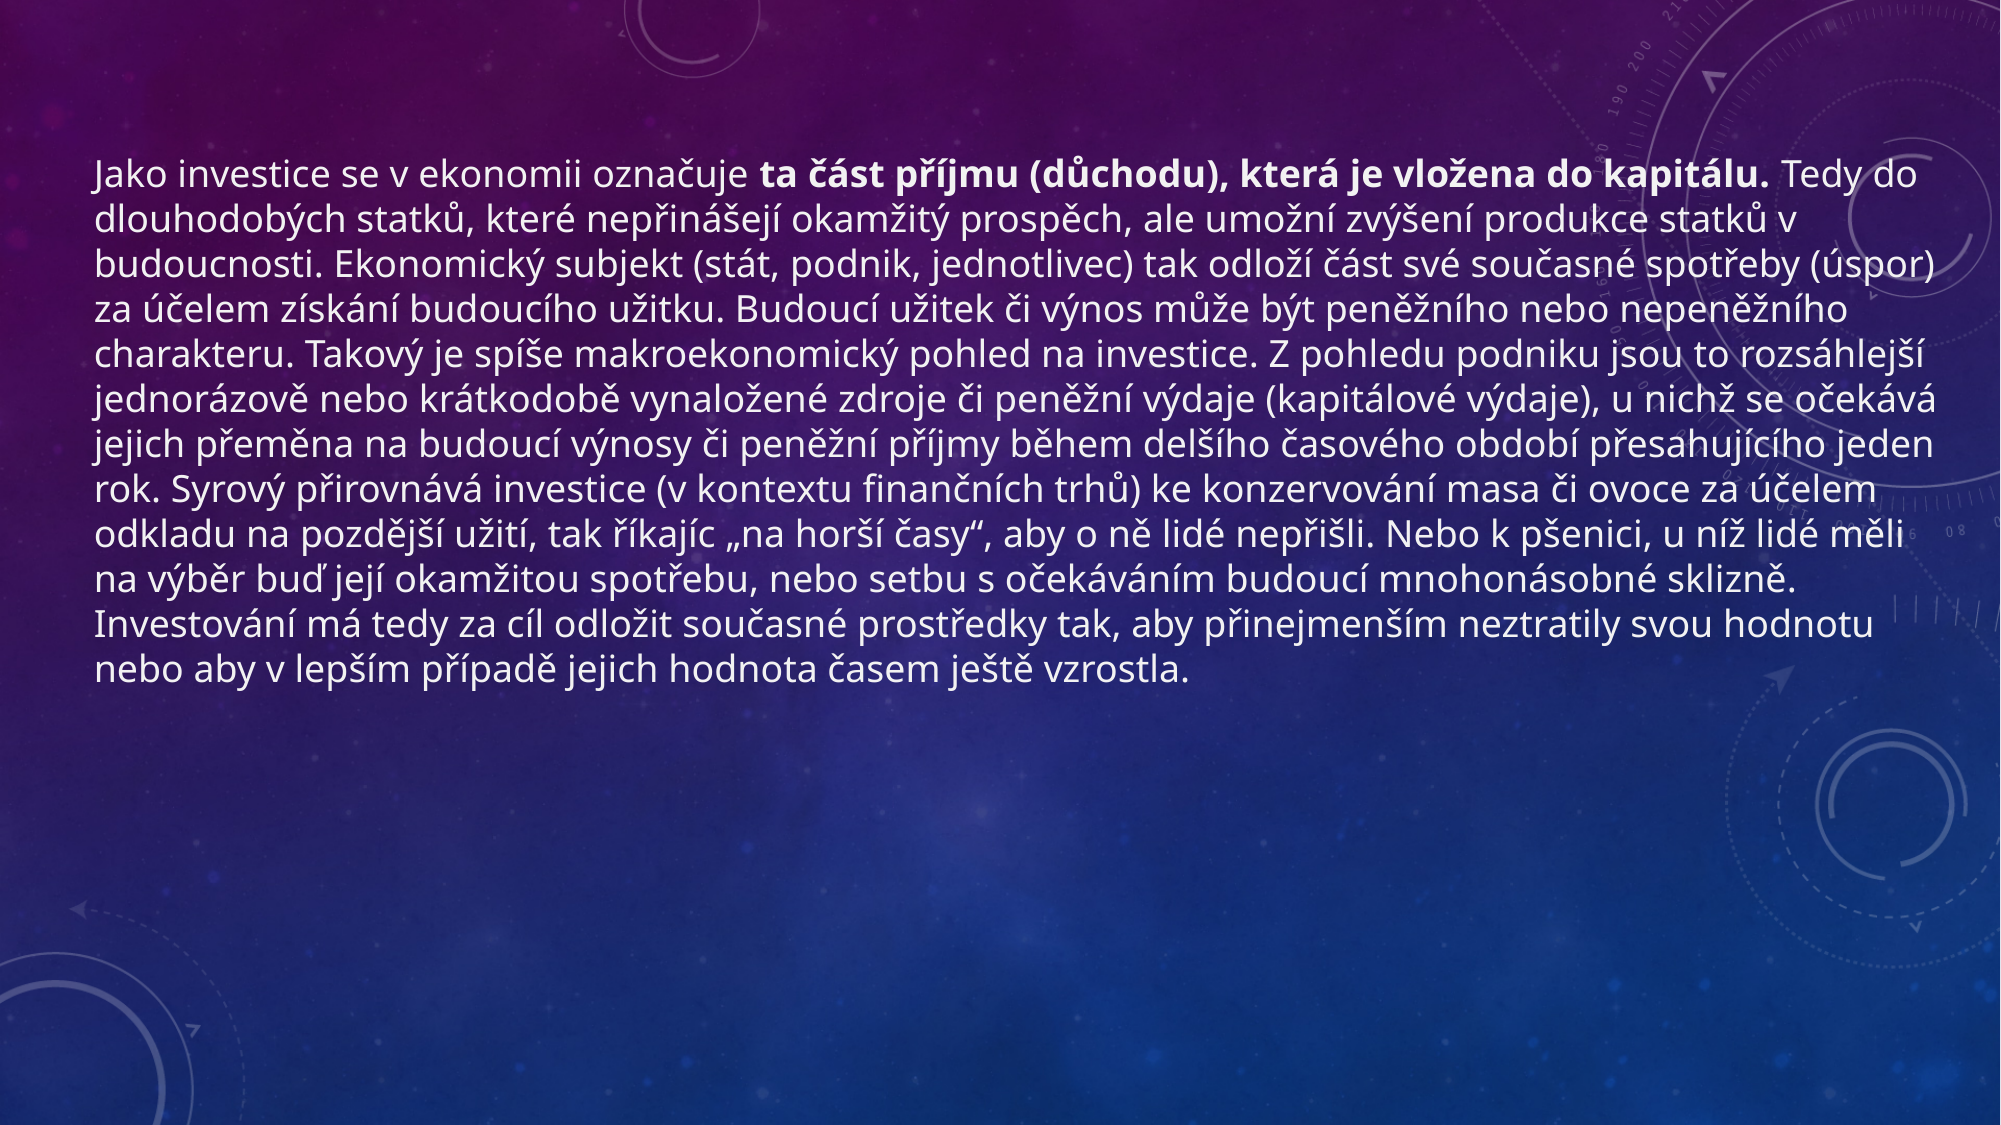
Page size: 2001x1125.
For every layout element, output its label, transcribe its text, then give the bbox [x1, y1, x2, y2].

text_box Jako investice se v ekonomii označuje ta část příjmu (důchodu), která je vložena do kapitálu. Tedy do dlouhodobých statků, které nepřinášejí okamžitý prospěch, ale umožní zvýšení produkce statků v budoucnosti. Ekonomický subjekt (stát, podnik, jednotlivec) tak odloží část své současné spotřeby (úspor) za účelem získání budoucího užitku. Budoucí užitek či výnos může být peněžního nebo nepeněžního charakteru. Takový je spíše makroekonomický pohled na investice. Z pohledu podniku jsou to rozsáhlejší jednorázově nebo krátkodobě vynaložené zdroje či peněžní výdaje (kapitálové výdaje), u nichž se očekává jejich přeměna na budoucí výnosy či peněžní příjmy během delšího časového období přesahujícího jeden rok. Syrový přirovnává investice (v kontextu finančních trhů) ke konzervování masa či ovoce za účelem odkladu na pozdější užití, tak říkajíc „na horší časy“, aby o ně lidé nepřišli. Nebo k pšenici, u níž lidé měli na výběr buď její okamžitou spotřebu, nebo setbu s očekáváním budoucí mnohonásobné sklizně. Investování má tedy za cíl odložit současné prostředky tak, aby přinejmenším neztratily svou hodnotu nebo aby v lepším případě jejich hodnota časem ještě vzrostla. [78, 142, 1966, 658]
